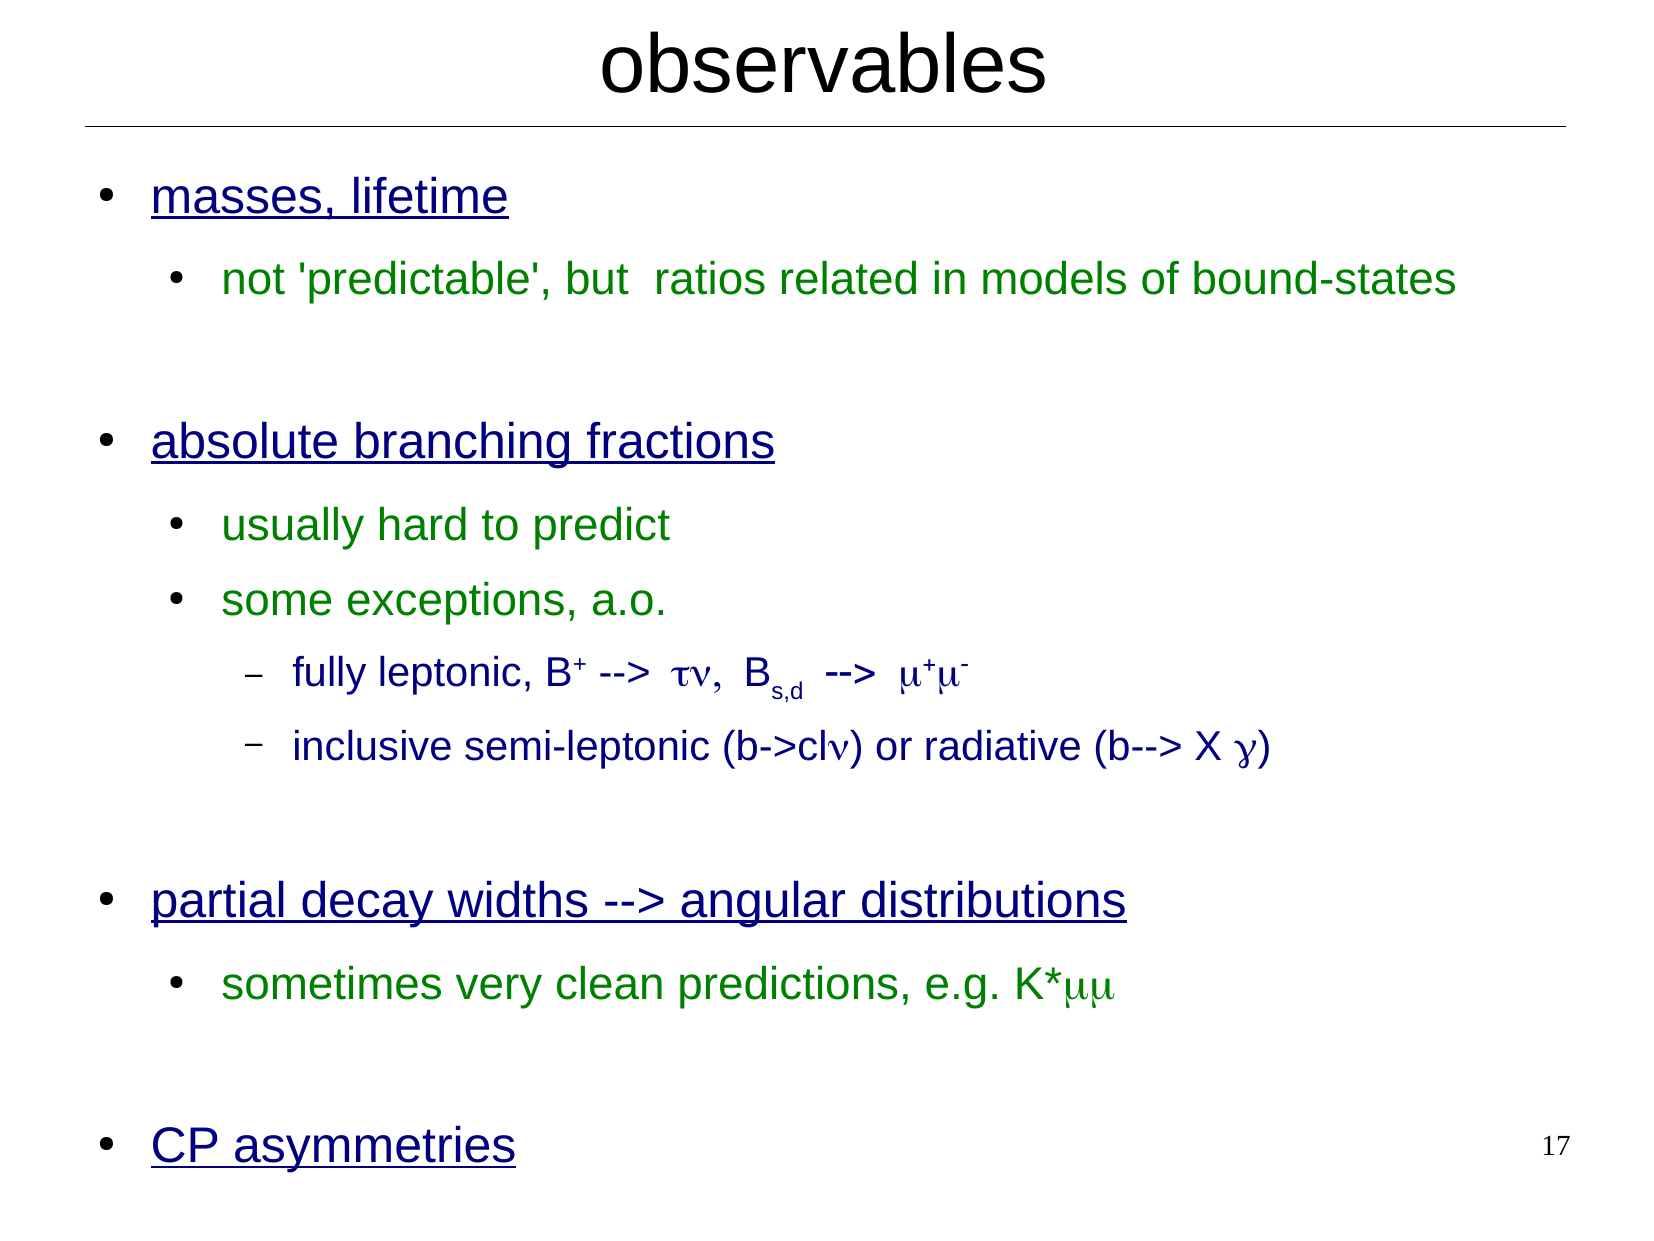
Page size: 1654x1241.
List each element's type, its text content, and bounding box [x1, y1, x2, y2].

title observables [79, 5, 1568, 121]
list masses, lifetime not 'predictable', but ratios related in models of bound-states absolute branching fractions usually hard to predict some exceptions, a.o. fully leptonic, B+ --> tn, Bs,d --> m+m- inclusive semi-leptonic (b->cln) or radiative (b--> X g) partial decay widths --> angular distributions sometimes very clean predictions, e.g. K*mm CP asymmetries [79, 167, 1568, 1195]
